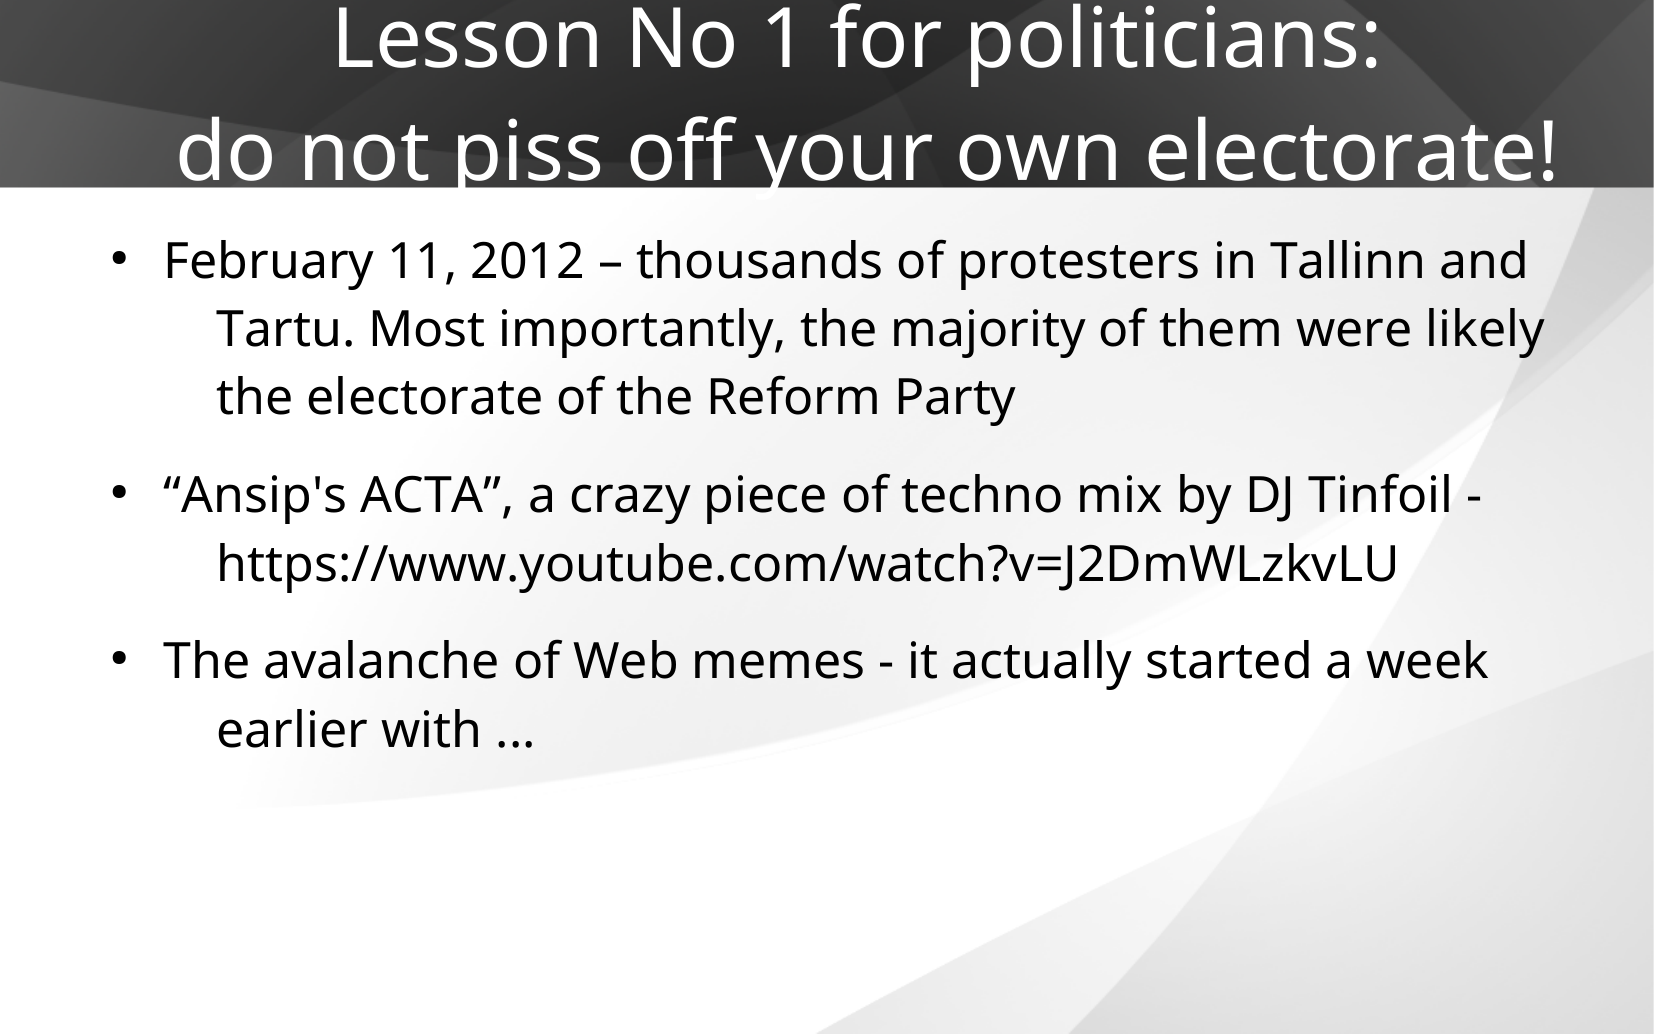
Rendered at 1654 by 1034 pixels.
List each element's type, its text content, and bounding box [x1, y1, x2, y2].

picture [0, 0, 1654, 1034]
title Lesson No 1 for politicians: do not piss off your own electorate! [124, 0, 1613, 202]
list February 11, 2012 – thousands of protesters in Tallinn and Tartu. Most importantly, the majority of them were likely the electorate of the Reform Party “Ansip's ACTA”, a crazy piece of techno mix by DJ Tinfoil -https://www.youtube.com/watch?v=J2DmWLzkvLU The avalanche of Web memes - it actually started a week earlier with ... [75, 225, 1613, 1013]
